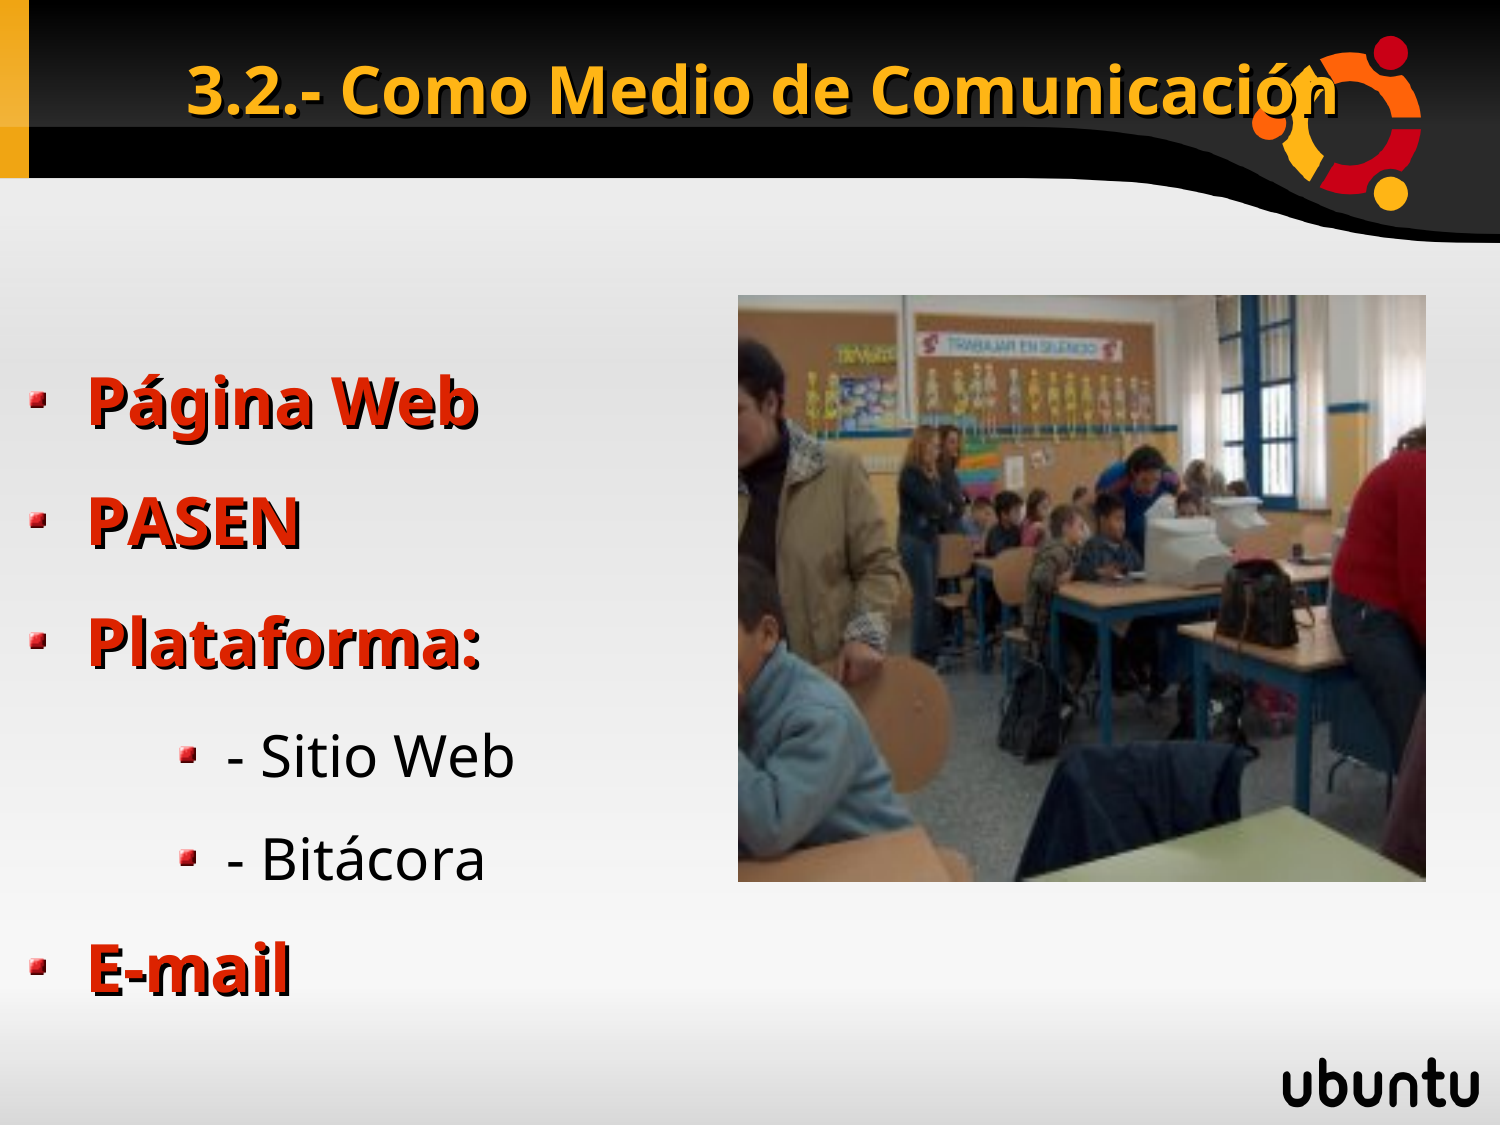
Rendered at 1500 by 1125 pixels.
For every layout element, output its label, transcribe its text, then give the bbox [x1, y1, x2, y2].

list Página Web PASEN Plataforma: - Sitio Web - Bitácora E-mail [29, 354, 734, 1025]
picture [0, 0, 1500, 1125]
title 3.2.- Como Medio de Comunicación [88, 29, 1439, 148]
